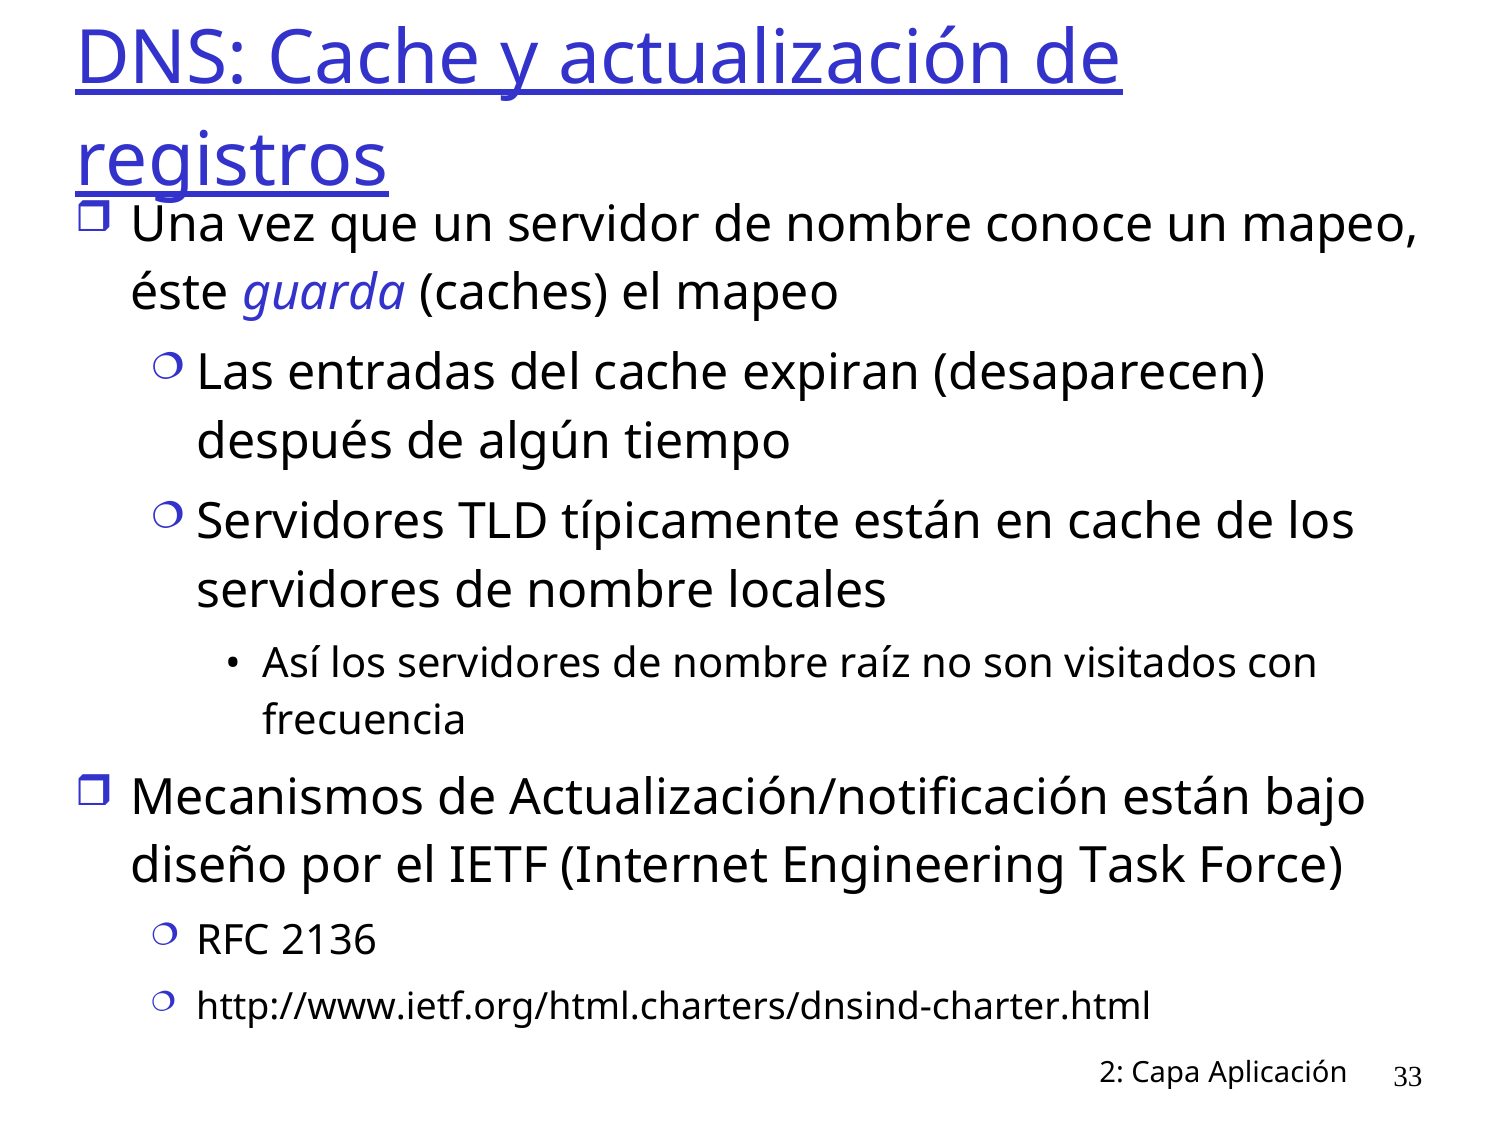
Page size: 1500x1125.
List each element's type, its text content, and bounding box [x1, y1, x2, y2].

title DNS: Cache y actualización de registros [75, 18, 1426, 187]
list Una vez que un servidor de nombre conoce un mapeo, éste guarda (caches) el mapeo Las entradas del cache expiran (desaparecen) después de algún tiempo‏ Servidores TLD típicamente están en cache de los servidores de nombre locales Así los servidores de nombre raíz no son visitados con frecuencia Mecanismos de Actualización/notificación están bajo diseño por el IETF (Internet Engineering Task Force)‏ RFC 2136 http://www.ietf.org/html.charters/dnsind-charter.html [75, 187, 1426, 1021]
